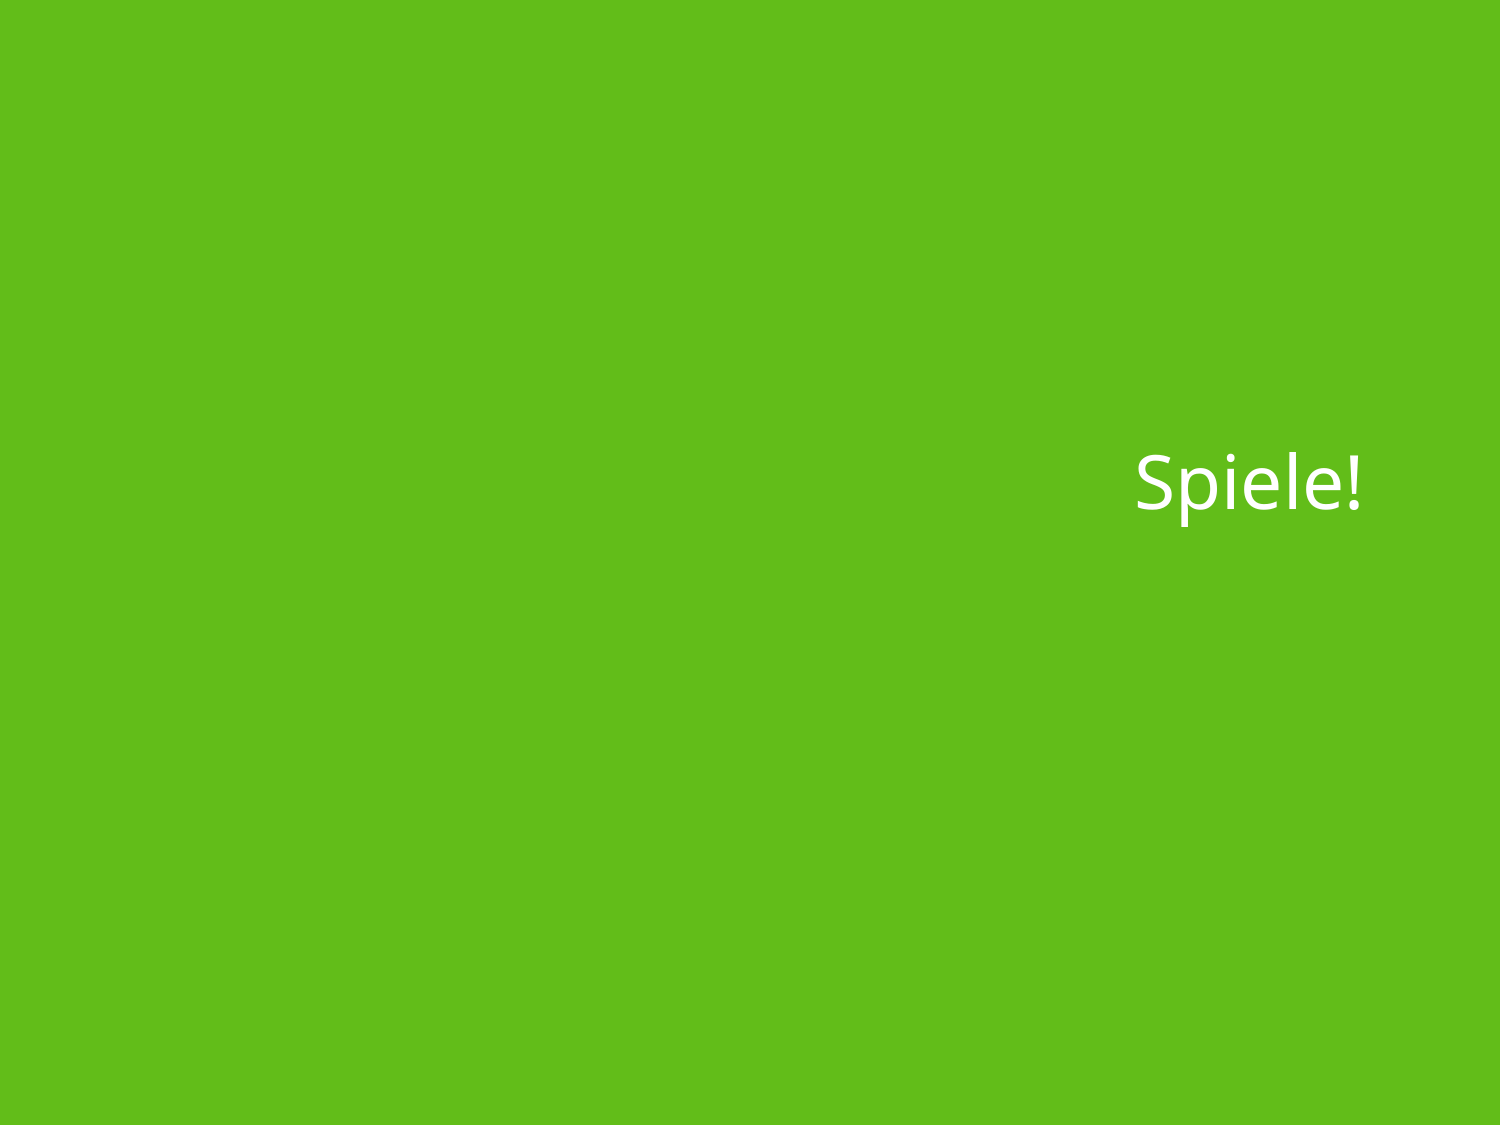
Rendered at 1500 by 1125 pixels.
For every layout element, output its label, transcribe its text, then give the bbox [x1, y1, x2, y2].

title Spiele! [245, 386, 1380, 575]
